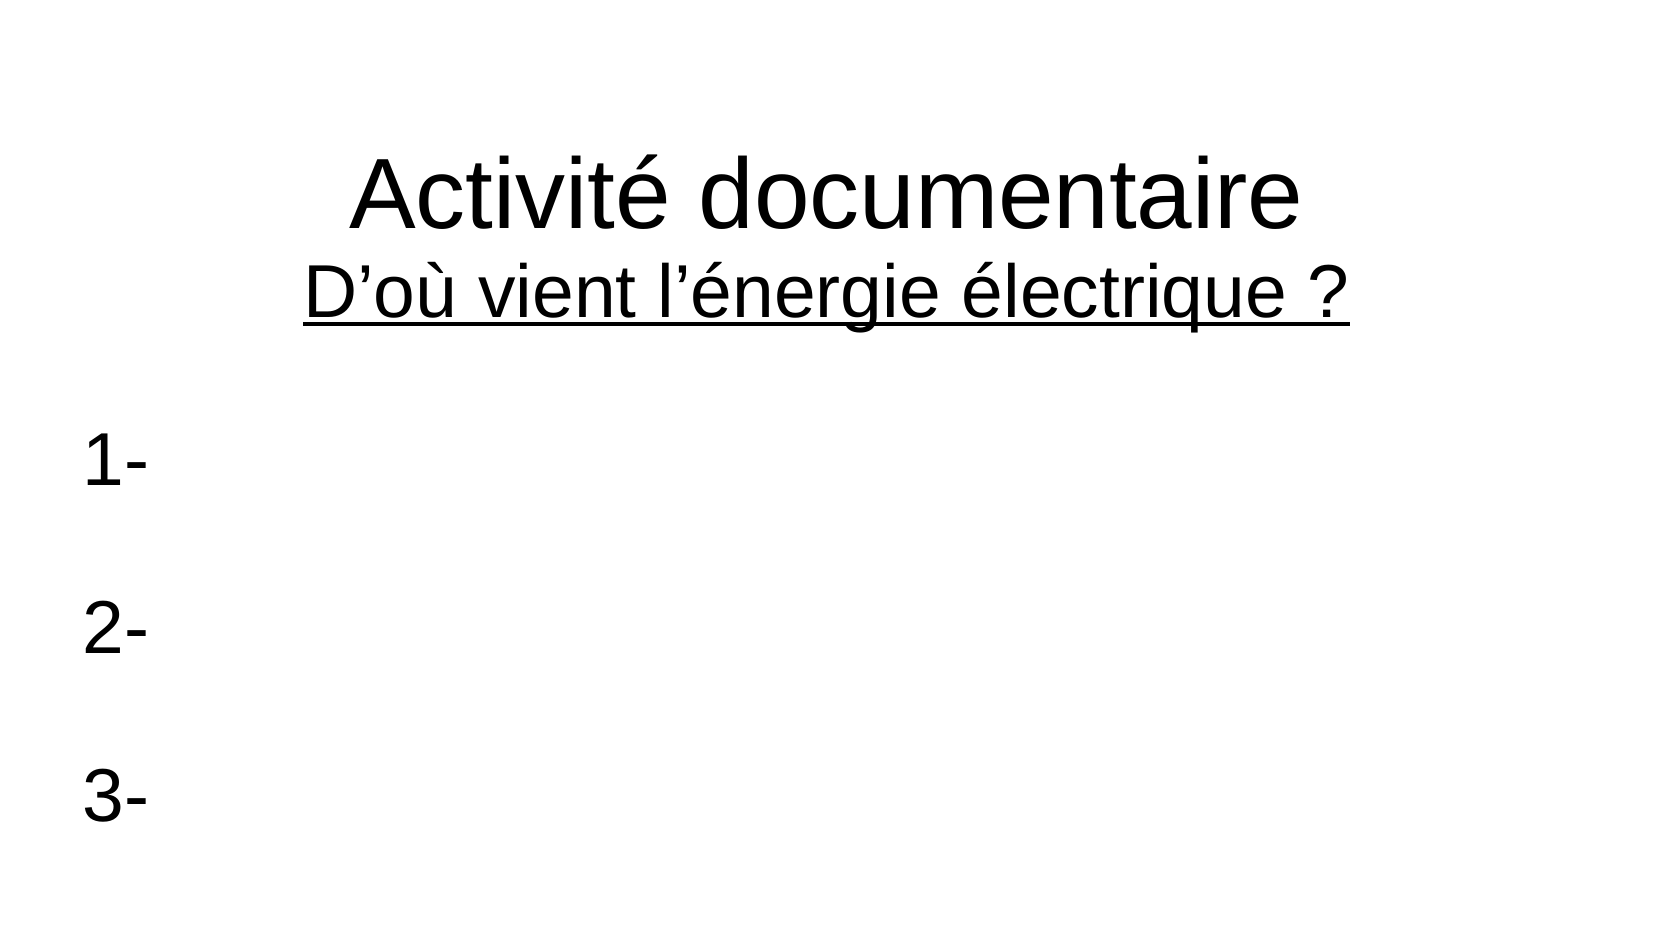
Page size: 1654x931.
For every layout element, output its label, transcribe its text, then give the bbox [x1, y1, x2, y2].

subtitle Activité documentaire D’où vient l’énergie électrique ? 1- 2- 3- [82, 137, 1571, 838]
